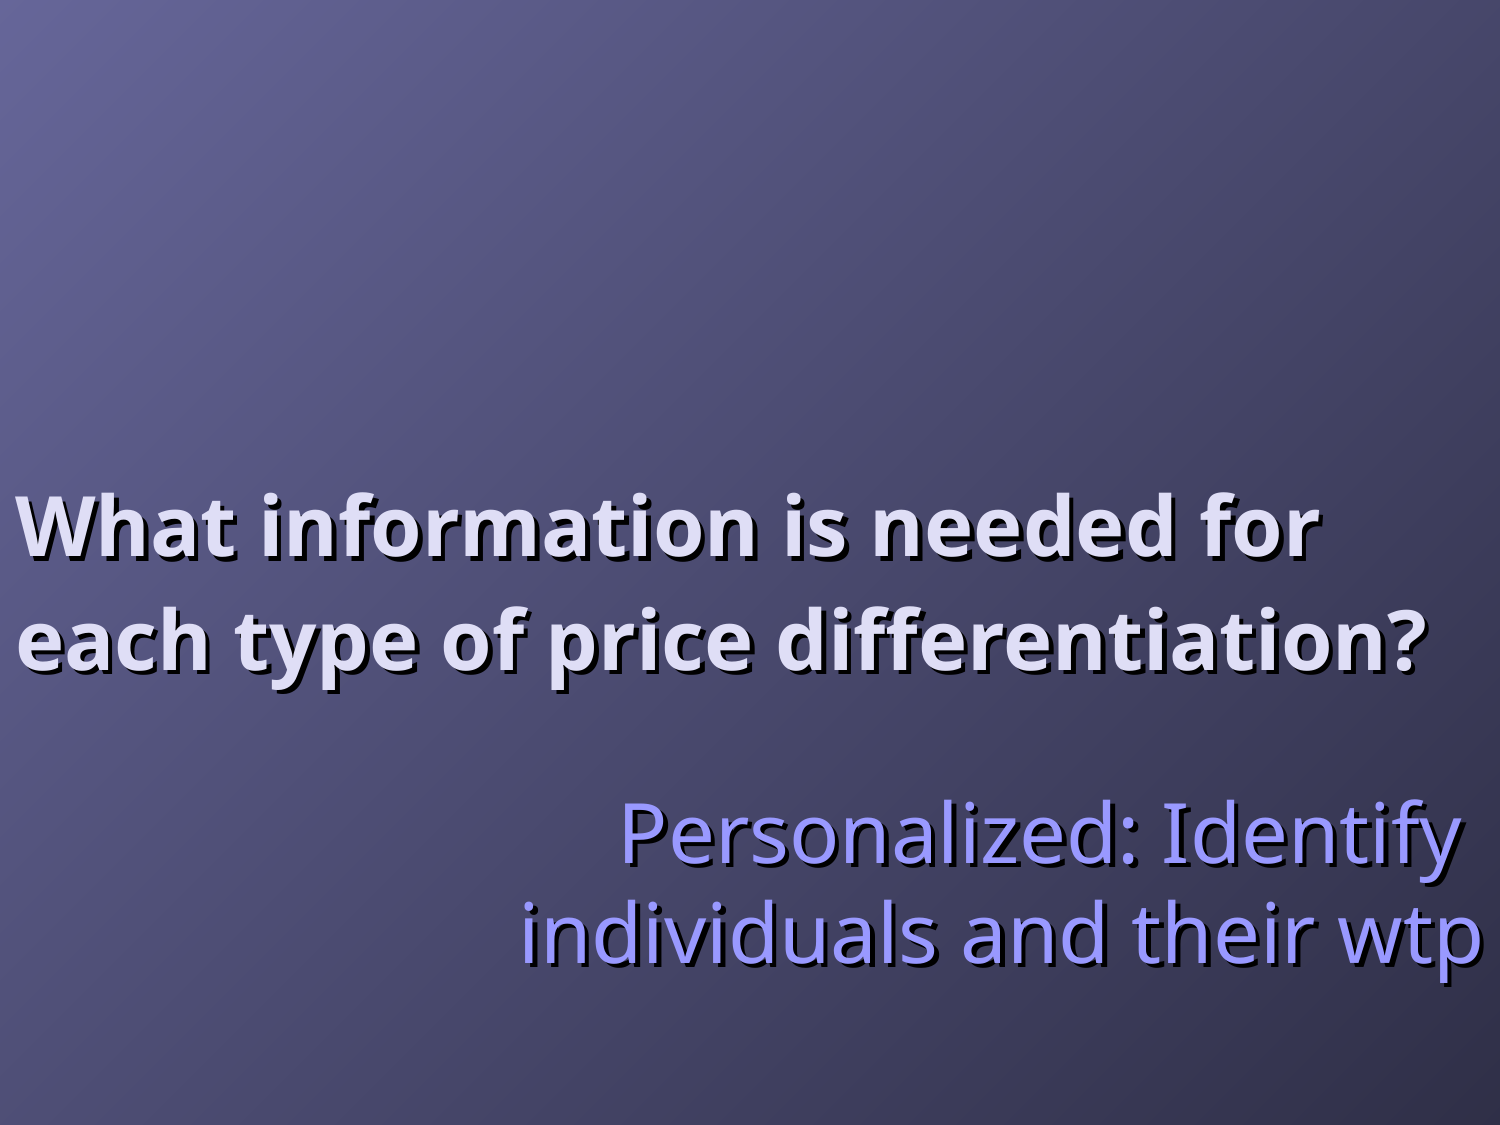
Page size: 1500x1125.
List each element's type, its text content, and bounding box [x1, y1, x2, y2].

title What information is needed for each type of price differentiation? [0, 473, 1500, 689]
text_box Personalized: Identify individuals and their wtp [503, 772, 1500, 988]
